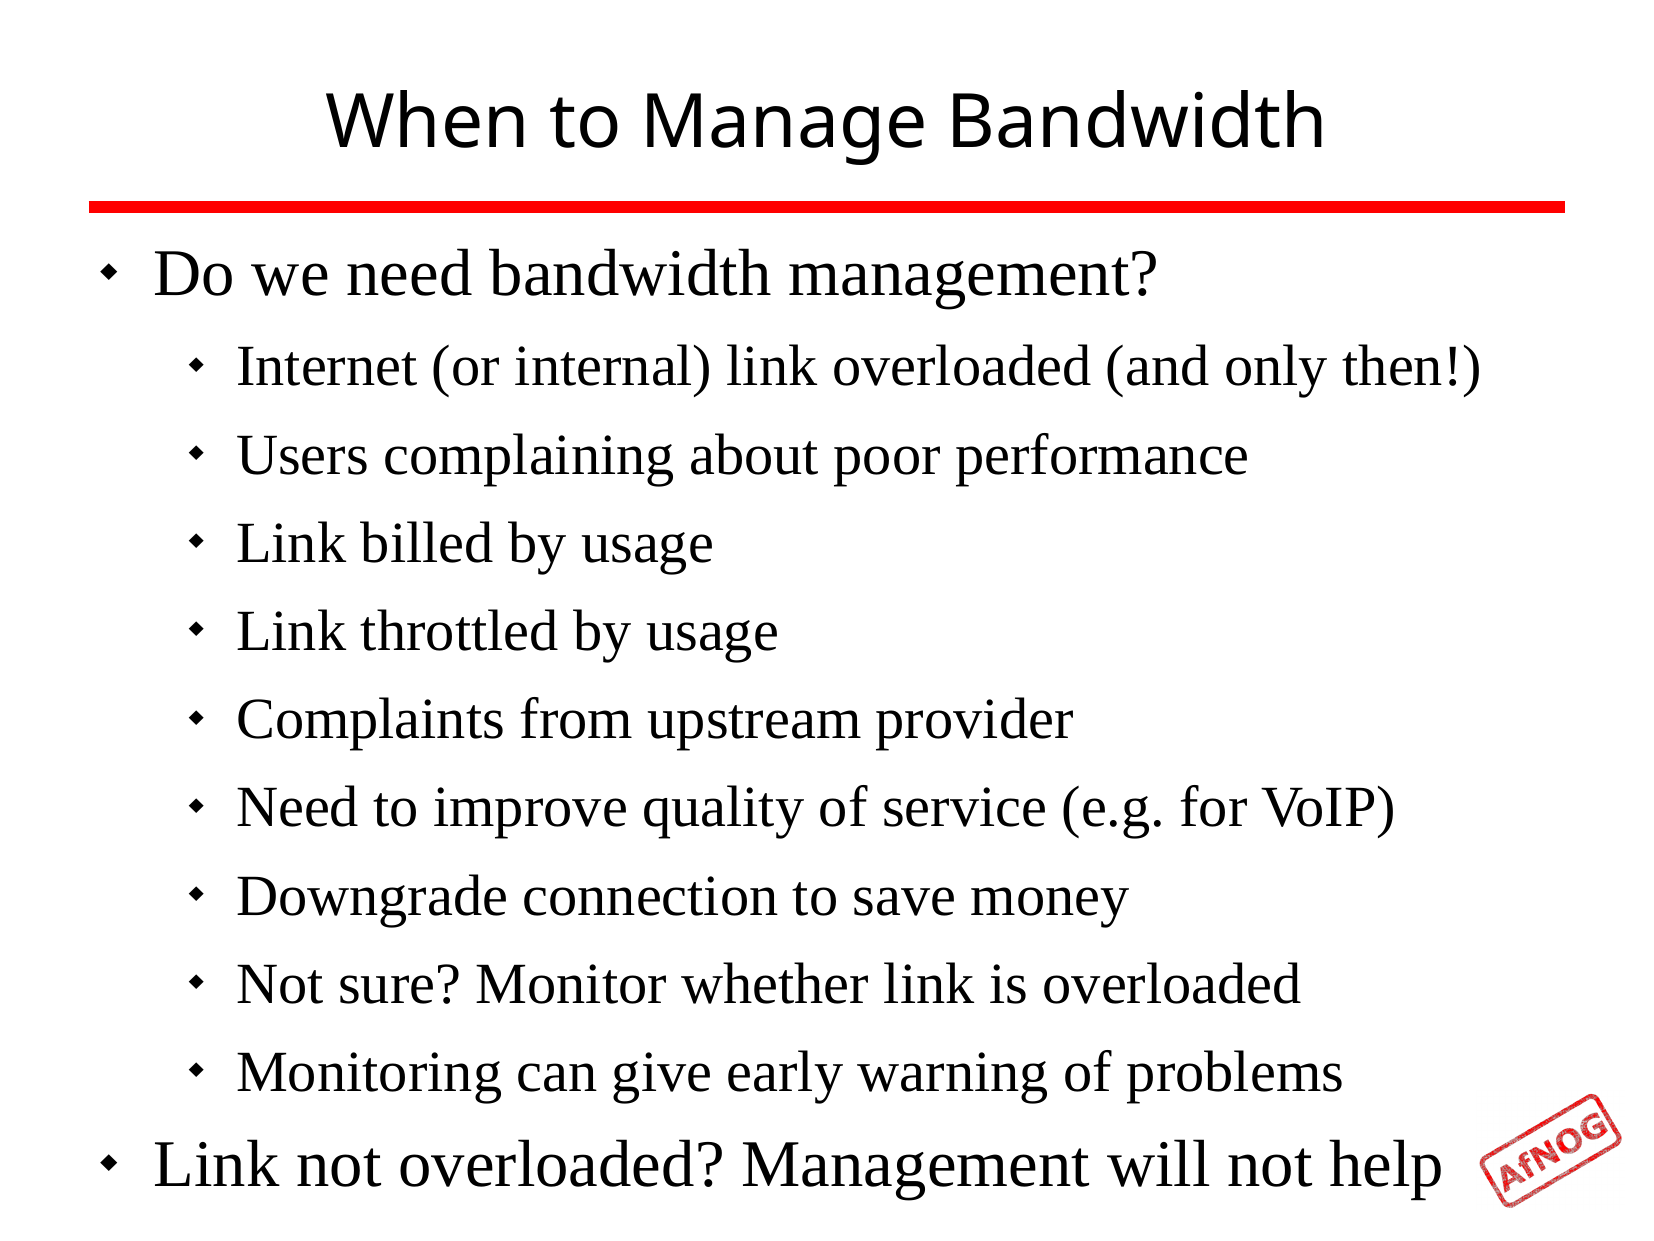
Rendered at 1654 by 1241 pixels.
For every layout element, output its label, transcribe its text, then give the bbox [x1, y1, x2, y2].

picture [1476, 1090, 1625, 1211]
list Do we need bandwidth management? Internet (or internal) link overloaded (and only then!) Users complaining about poor performance Link billed by usage Link throttled by usage Complaints from upstream provider Need to improve quality of service (e.g. for VoIP) Downgrade connection to save money Not sure? Monitor whether link is overloaded Monitoring can give early warning of problems Link not overloaded? Management will not help [82, 236, 1571, 1202]
title When to Manage Bandwidth [82, 29, 1571, 207]
